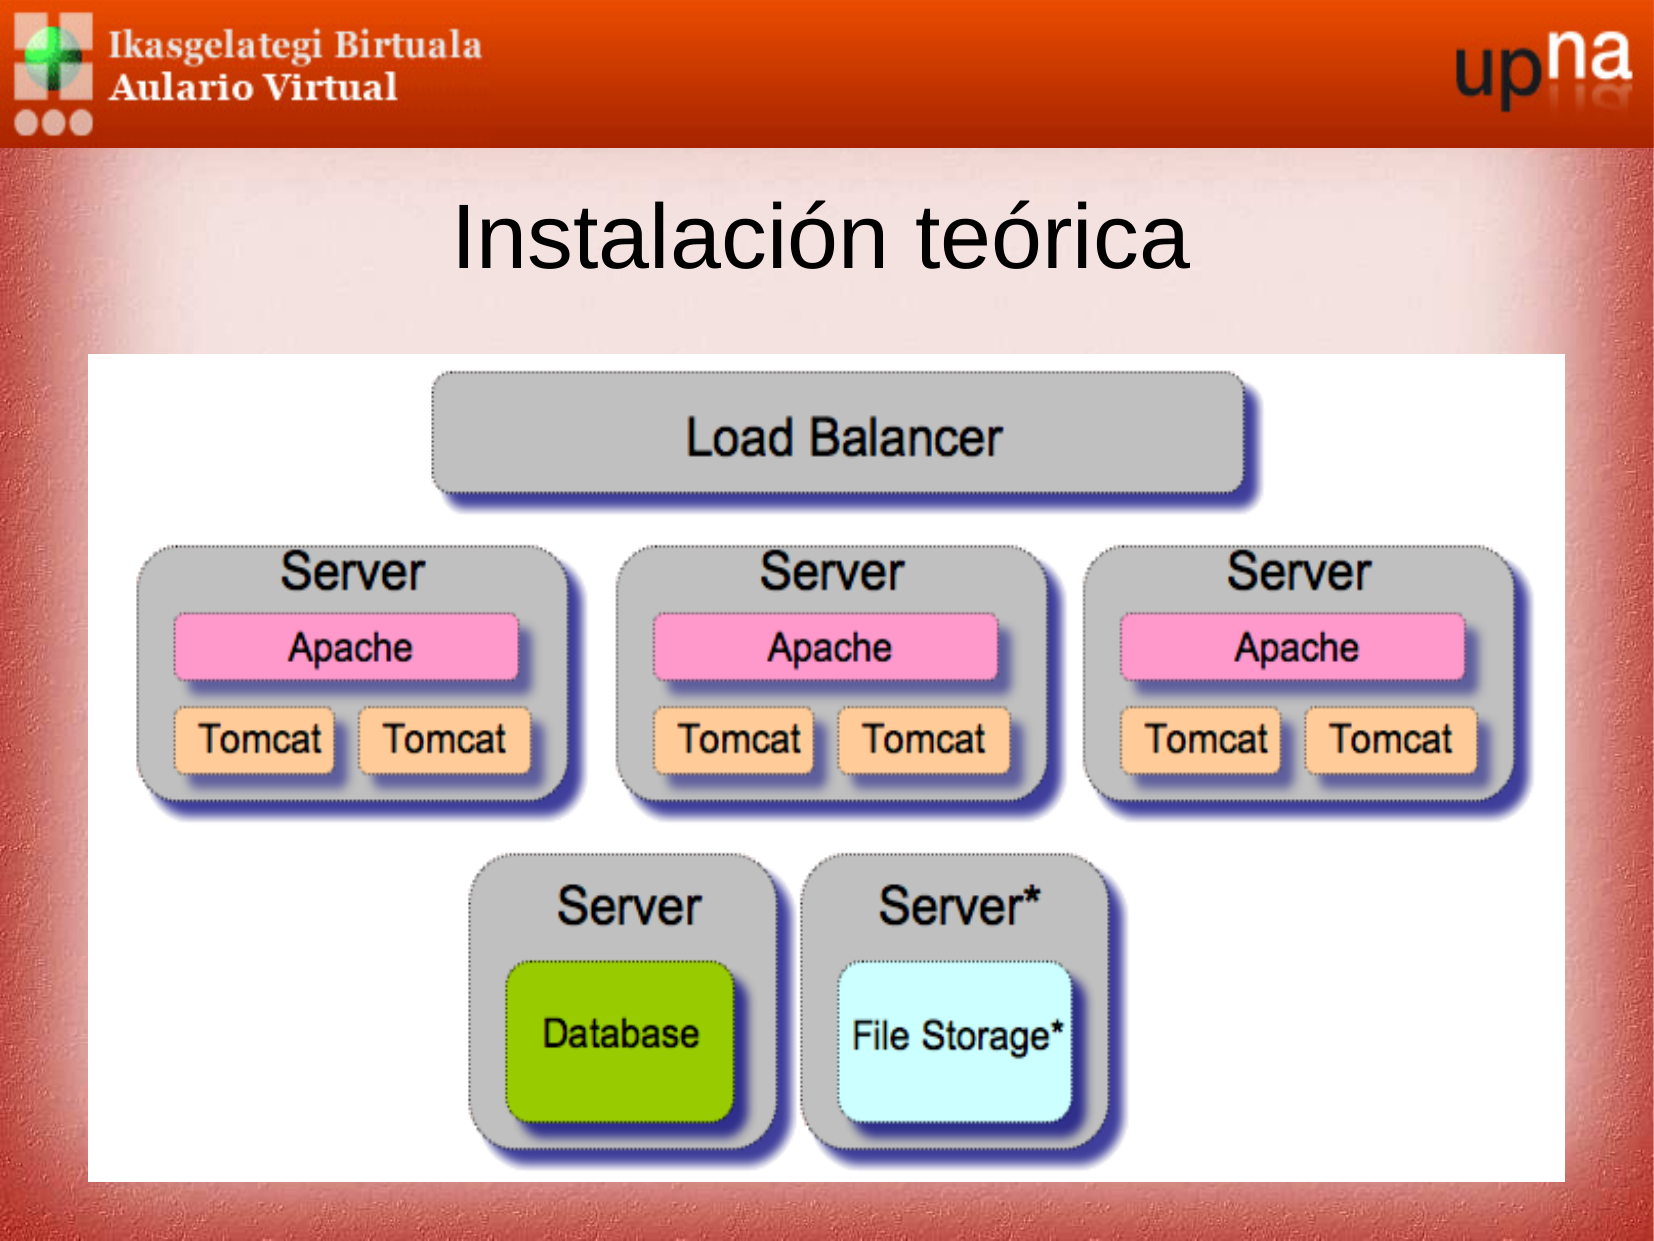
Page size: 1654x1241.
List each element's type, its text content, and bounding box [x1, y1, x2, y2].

picture [0, 0, 1654, 1241]
title Instalación teórica [77, 147, 1566, 325]
